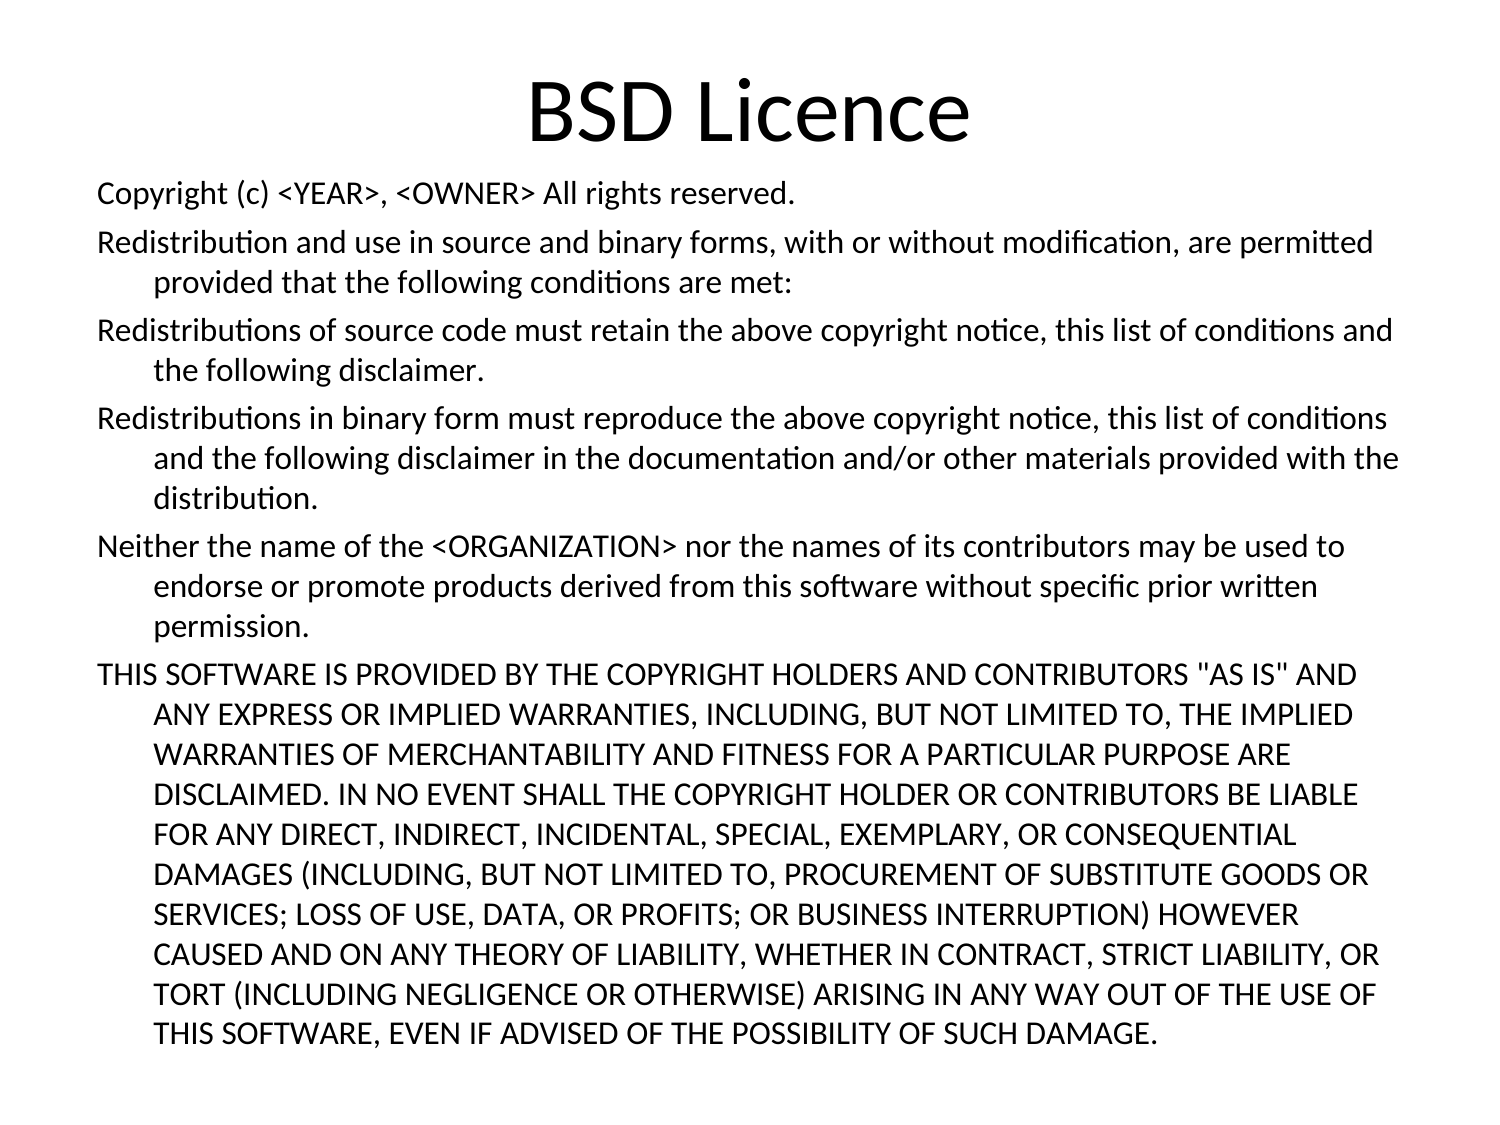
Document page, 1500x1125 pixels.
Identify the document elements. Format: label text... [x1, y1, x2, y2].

list Copyright (c) <YEAR>, <OWNER> All rights reserved. Redistribution and use in source and binary forms, with or without modification, are permitted provided that the following conditions are met: Redistributions of source code must retain the above copyright notice, this list of conditions and the following disclaimer. Redistributions in binary form must reproduce the above copyright notice, this list of conditions and the following disclaimer in the documentation and/or other materials provided with the distribution. Neither the name of the <ORGANIZATION> nor the names of its contributors may be used to endorse or promote products derived from this software without specific prior written permission. THIS SOFTWARE IS PROVIDED BY THE COPYRIGHT HOLDERS AND CONTRIBUTORS "AS IS" AND ANY EXPRESS OR IMPLIED WARRANTIES, INCLUDING, BUT NOT LIMITED TO, THE IMPLIED WARRANTIES OF MERCHANTABILITY AND FITNESS FOR A PARTICULAR PURPOSE ARE DISCLAIMED. IN NO EVENT SHALL THE COPYRIGHT HOLDER OR CONTRIBUTORS BE LIABLE FOR ANY DIRECT, INDIRECT, INCIDENTAL, SPECIAL, EXEMPLARY, OR CONSEQUENTIAL DAMAGES (INCLUDING, BUT NOT LIMITED TO, PROCUREMENT OF SUBSTITUTE GOODS OR SERVICES; LOSS OF USE, DATA, OR PROFITS; OR BUSINESS INTERRUPTION) HOWEVER CAUSED AND ON ANY THEORY OF LIABILITY, WHETHER IN CONTRACT, STRICT LIABILITY, OR TORT (INCLUDING NEGLIGENCE OR OTHERWISE) ARISING IN ANY WAY OUT OF THE USE OF THIS SOFTWARE, EVEN IF ADVISED OF THE POSSIBILITY OF SUCH DAMAGE. [82, 164, 1433, 1108]
title BSD Licence [75, 42, 1426, 168]
